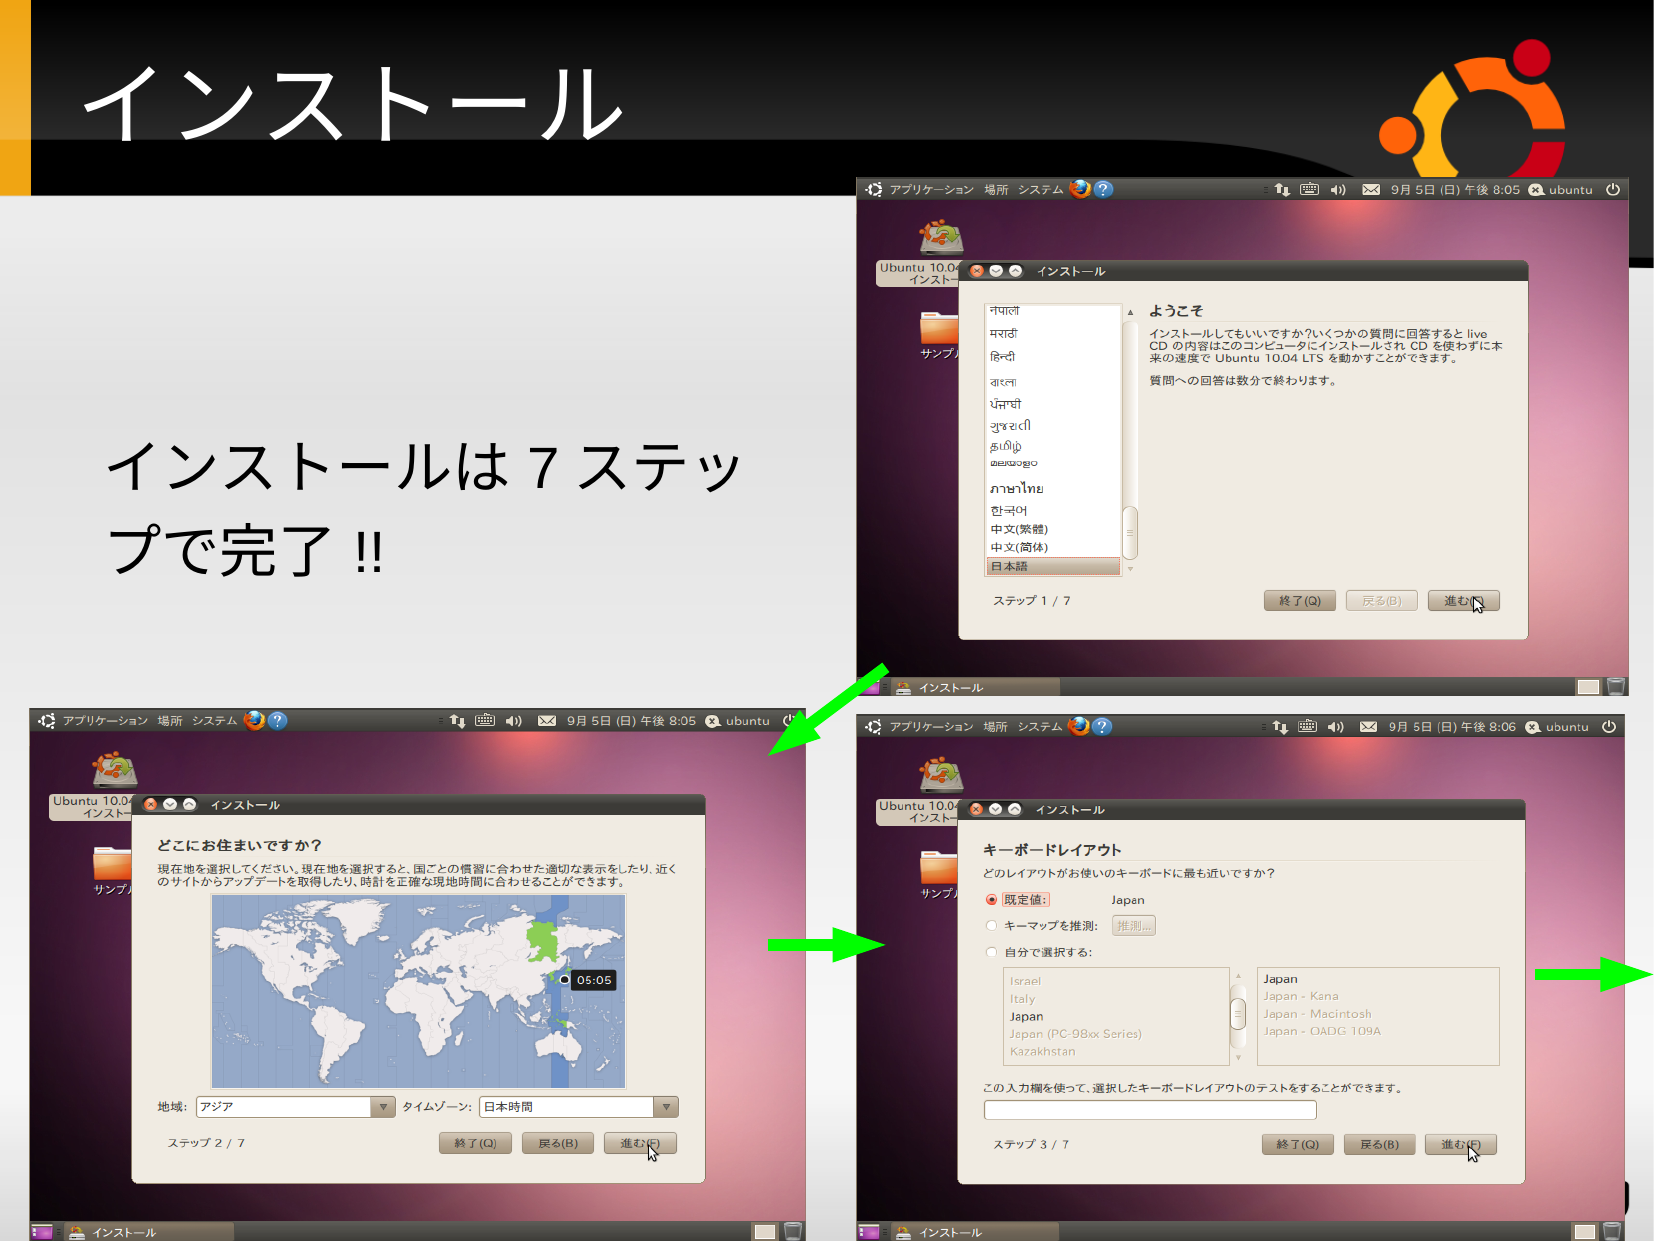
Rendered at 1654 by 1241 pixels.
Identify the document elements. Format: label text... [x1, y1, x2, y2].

picture [0, 0, 1654, 1241]
title インストール [76, 7, 1565, 200]
text_box インストールは7ステップで完了!! [88, 413, 768, 559]
